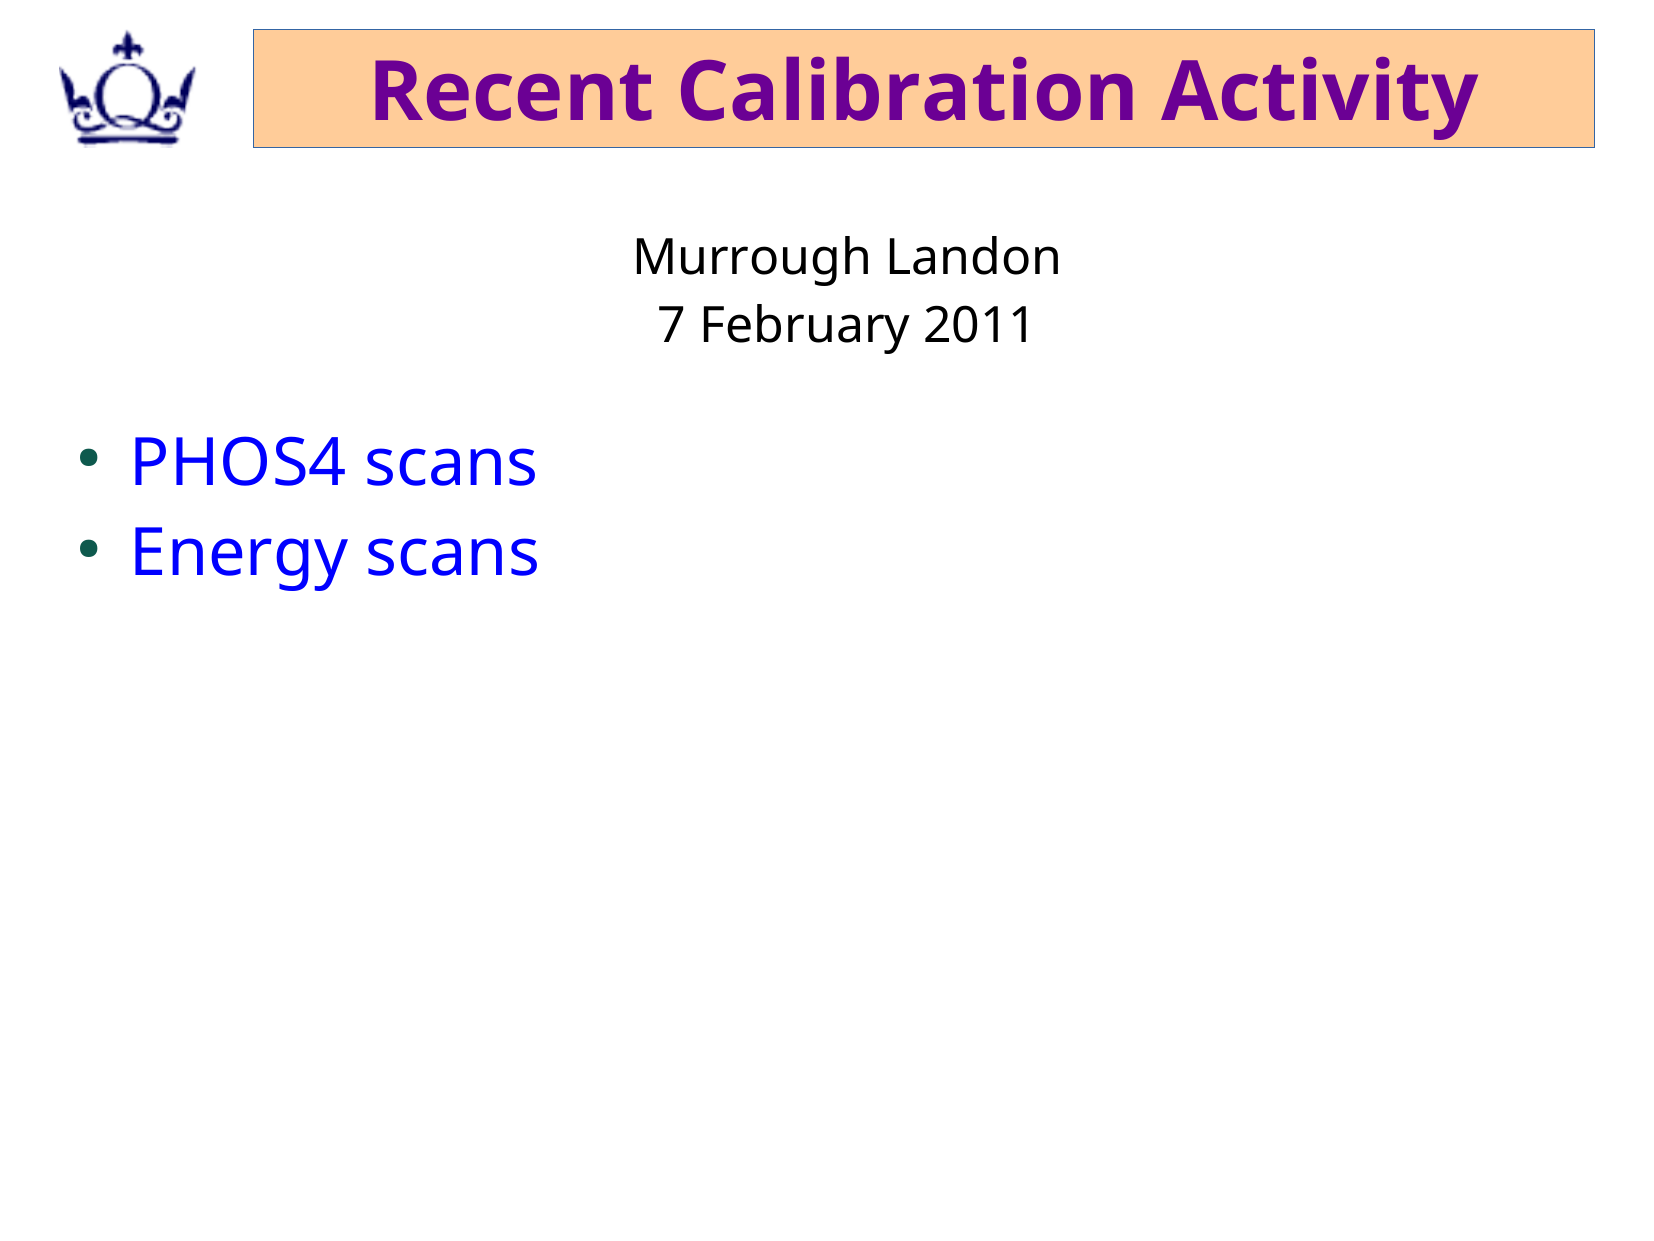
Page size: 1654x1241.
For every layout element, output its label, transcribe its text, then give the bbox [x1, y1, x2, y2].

list PHOS4 scans Energy scans [59, 413, 1595, 1127]
picture [59, 29, 200, 148]
title Recent Calibration Activity [253, 29, 1595, 148]
text_box Murrough Landon 7 February 2011 [476, 220, 1219, 360]
